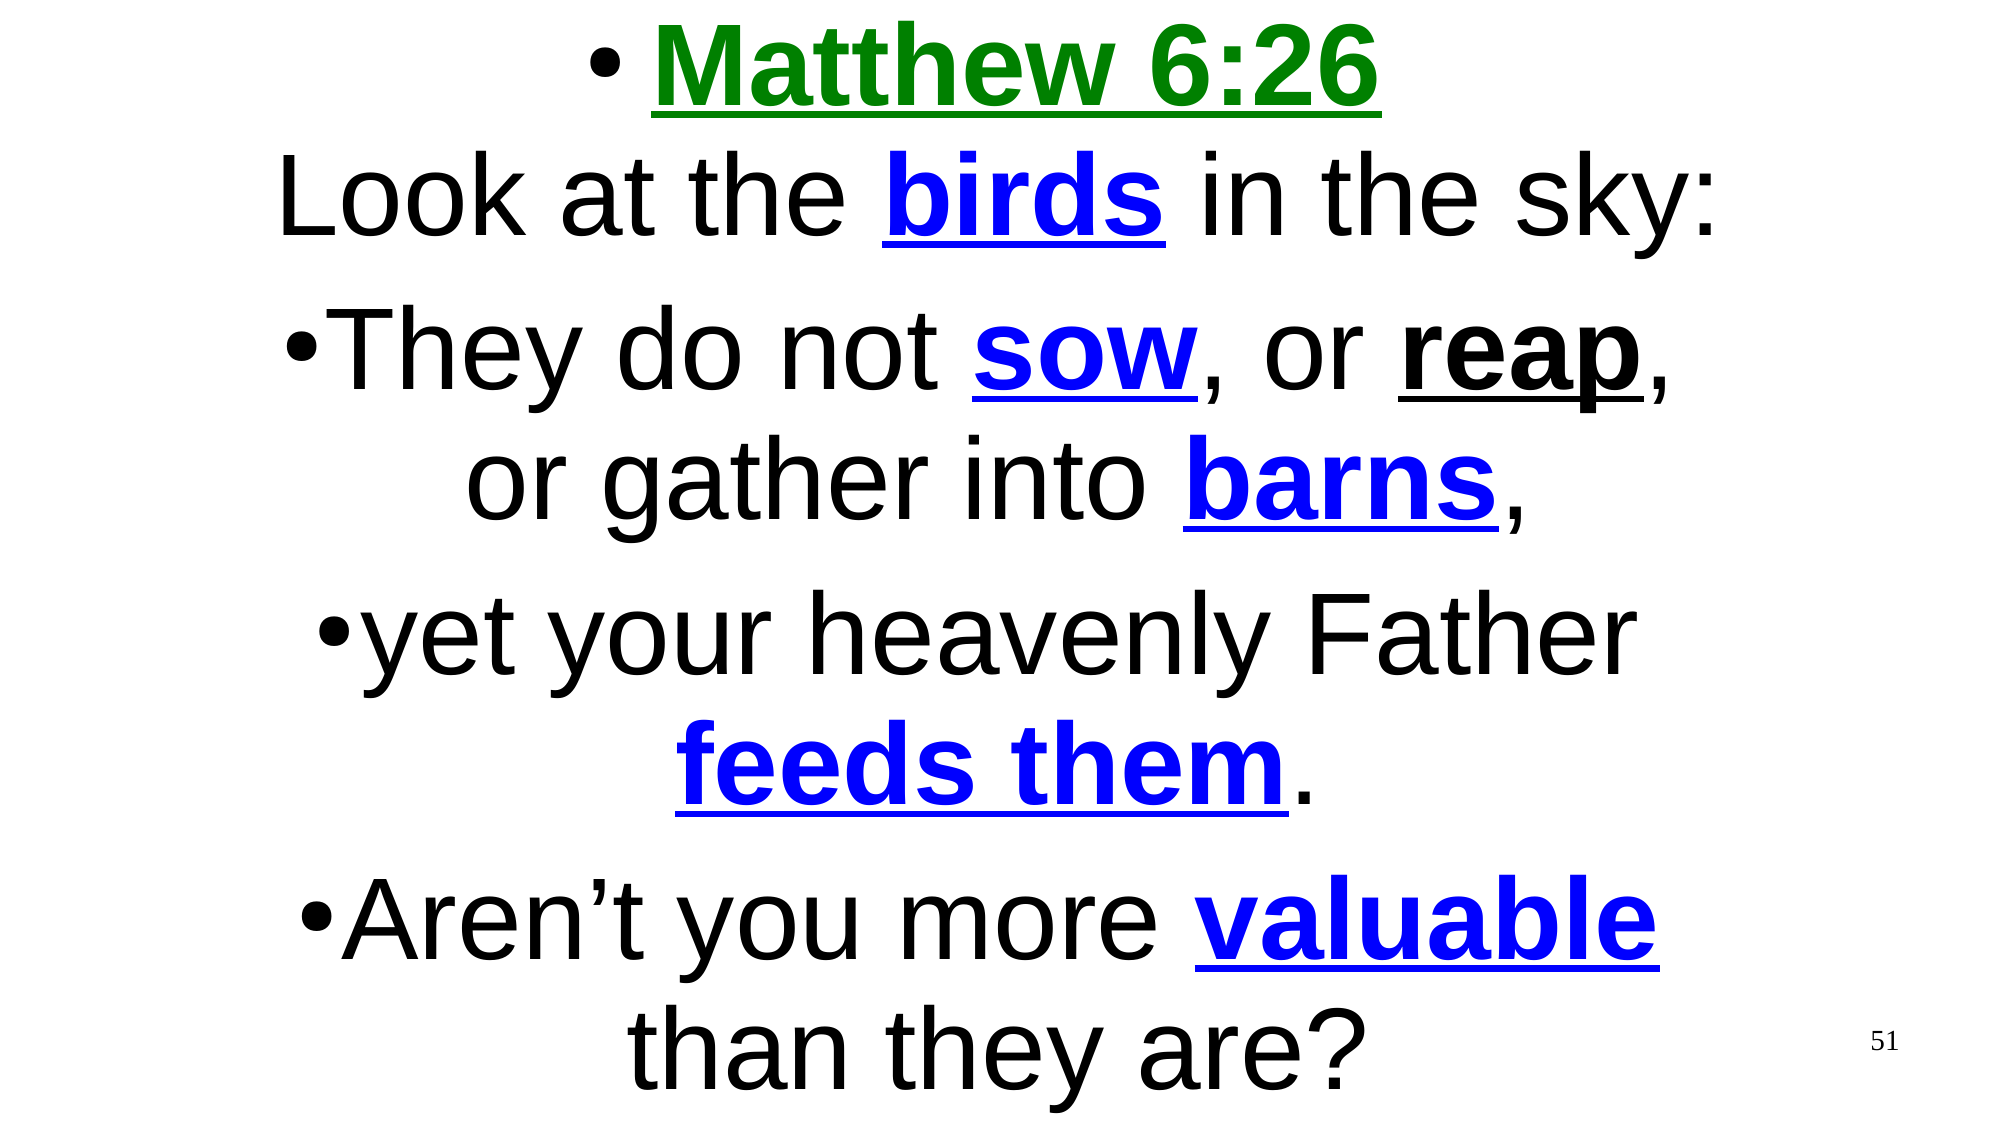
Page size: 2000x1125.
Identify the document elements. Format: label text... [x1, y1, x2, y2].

list Matthew 6:26 Look at the birds in the sky: They do not sow, or reap, or gather into barns, yet your heavenly Father feeds them. Aren’t you more valuable than they are? [0, 0, 1996, 1123]
